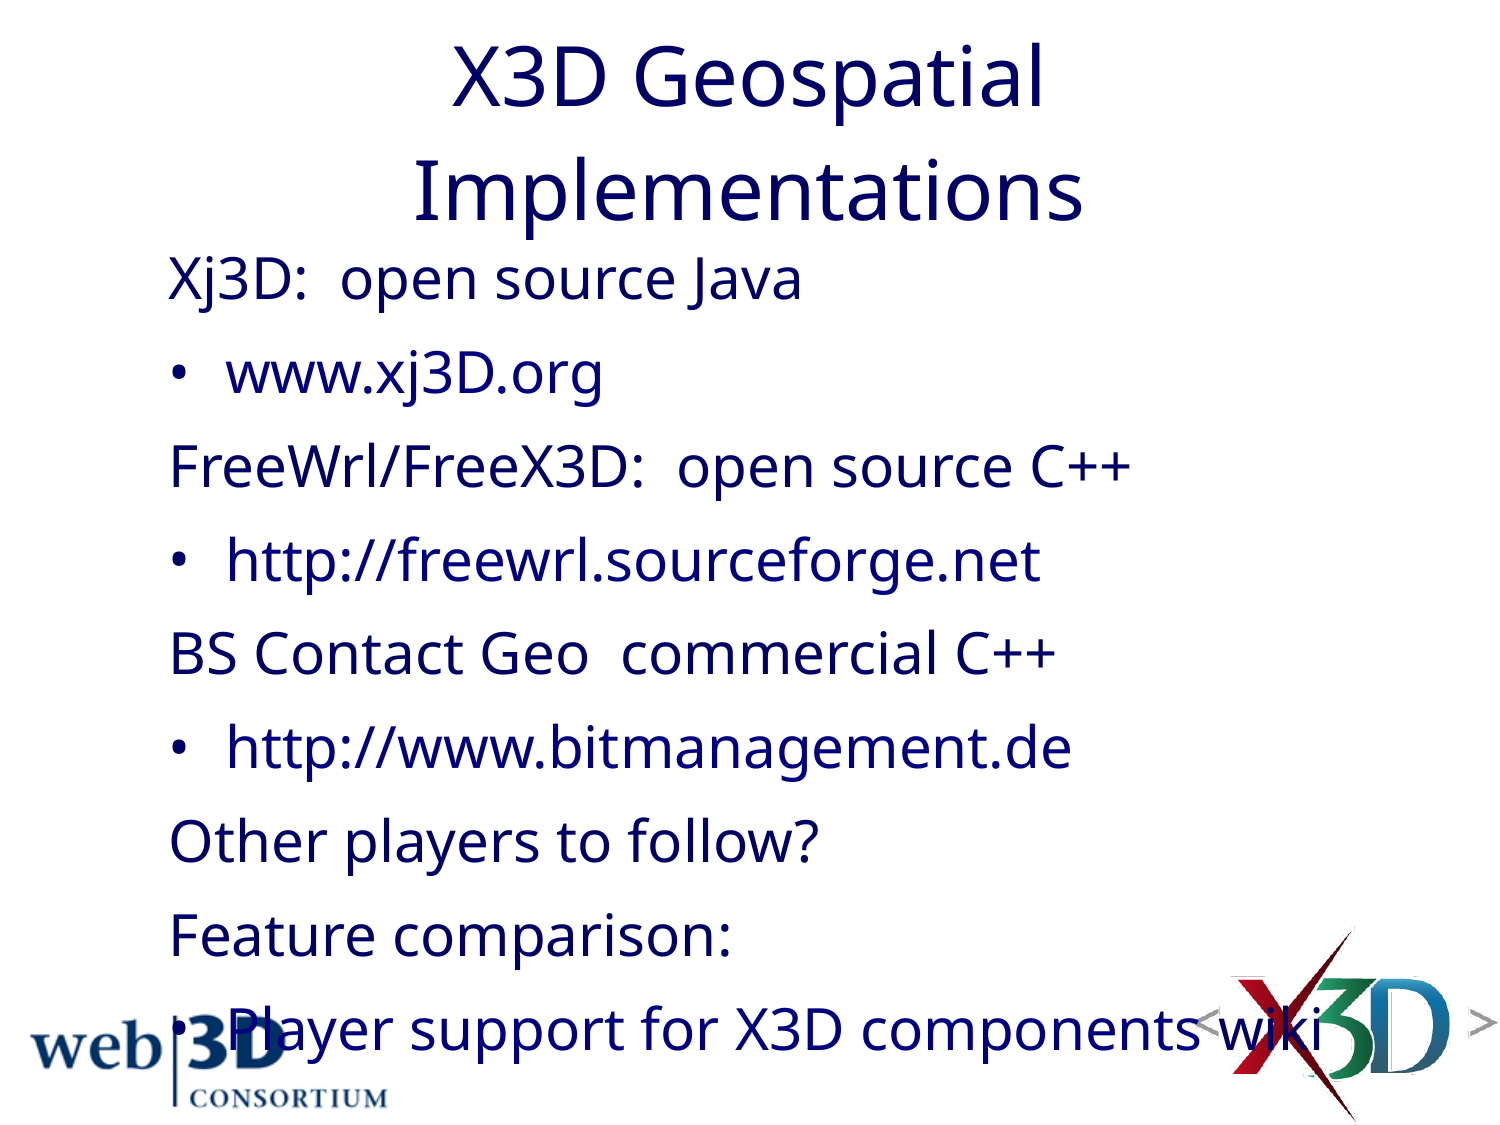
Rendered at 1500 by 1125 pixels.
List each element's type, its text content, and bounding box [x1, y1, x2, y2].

picture [1187, 1036, 1194, 1046]
picture [12, 998, 413, 1118]
title X3D Geospatial Implementations [112, 44, 1388, 218]
list Xj3D: open source Java www.xj3D.org FreeWrl/FreeX3D: open source C++ http://freewrl.sourceforge.net BS Contact Geo commercial C++ http://www.bitmanagement.de Other players to follow? Feature comparison: Player support for X3D components wiki [112, 237, 1388, 987]
picture [1187, 926, 1500, 1125]
